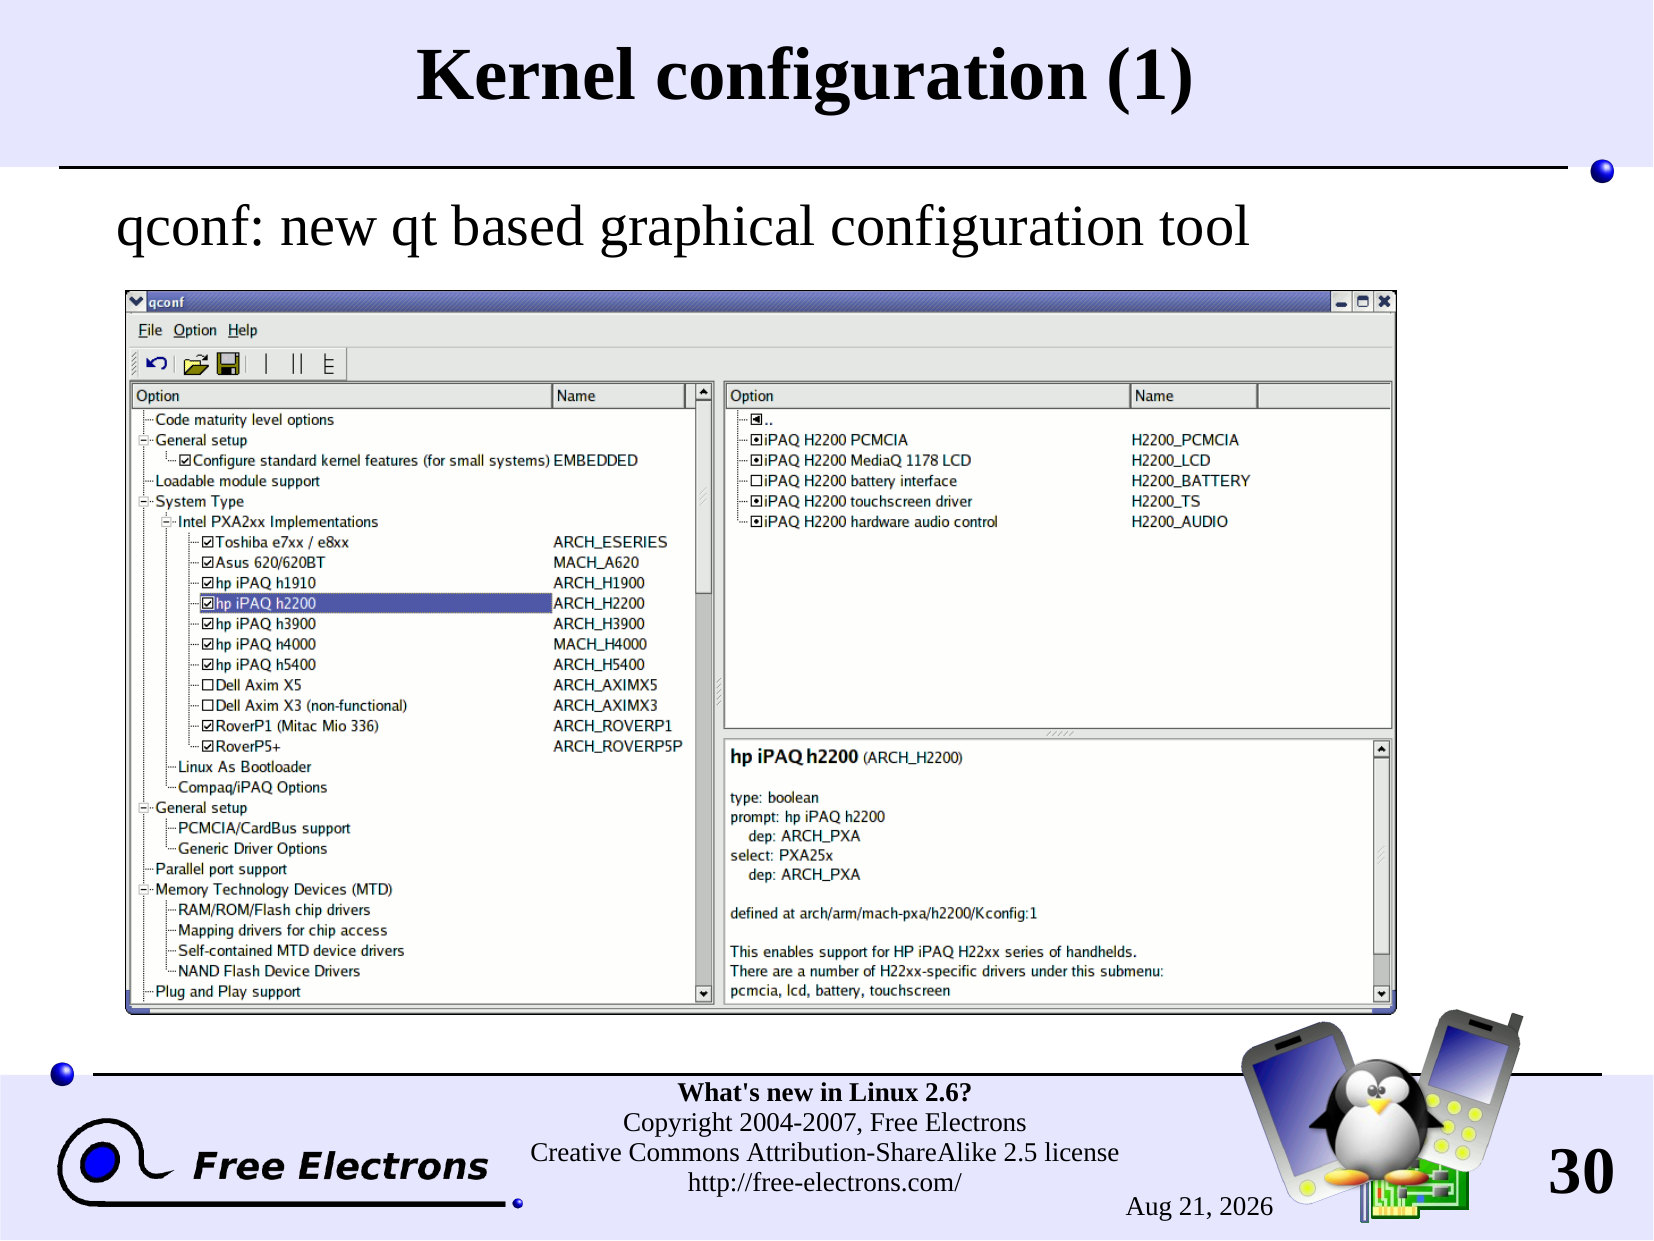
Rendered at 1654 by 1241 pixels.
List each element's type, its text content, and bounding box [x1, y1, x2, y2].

title Kernel configuration (1) [60, 25, 1551, 124]
list qconf: new qt based graphical configuration tool [99, 193, 1512, 1043]
picture [50, 1107, 527, 1216]
picture [125, 290, 1397, 1015]
picture [1225, 1005, 1538, 1241]
